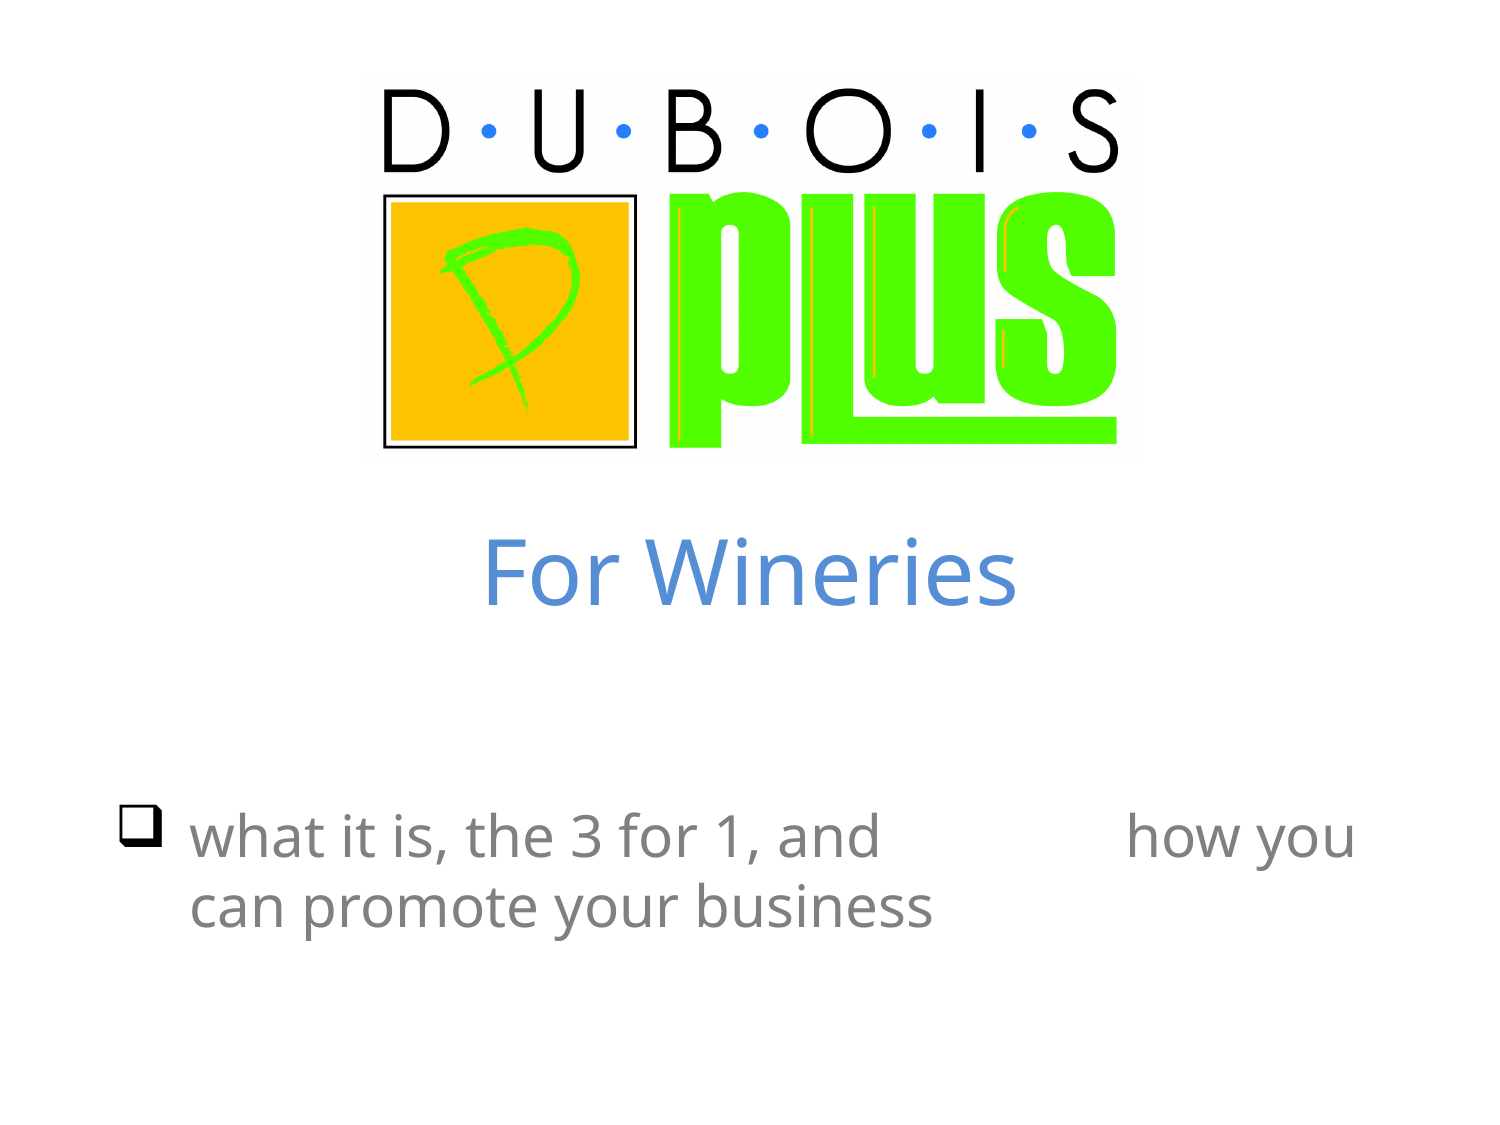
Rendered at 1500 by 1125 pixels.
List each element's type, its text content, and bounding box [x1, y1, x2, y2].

text_box what it is, the 3 for 1, and how you can promote your business [99, 774, 1450, 963]
title For Wineries [75, 474, 1425, 663]
picture [362, 74, 1138, 463]
